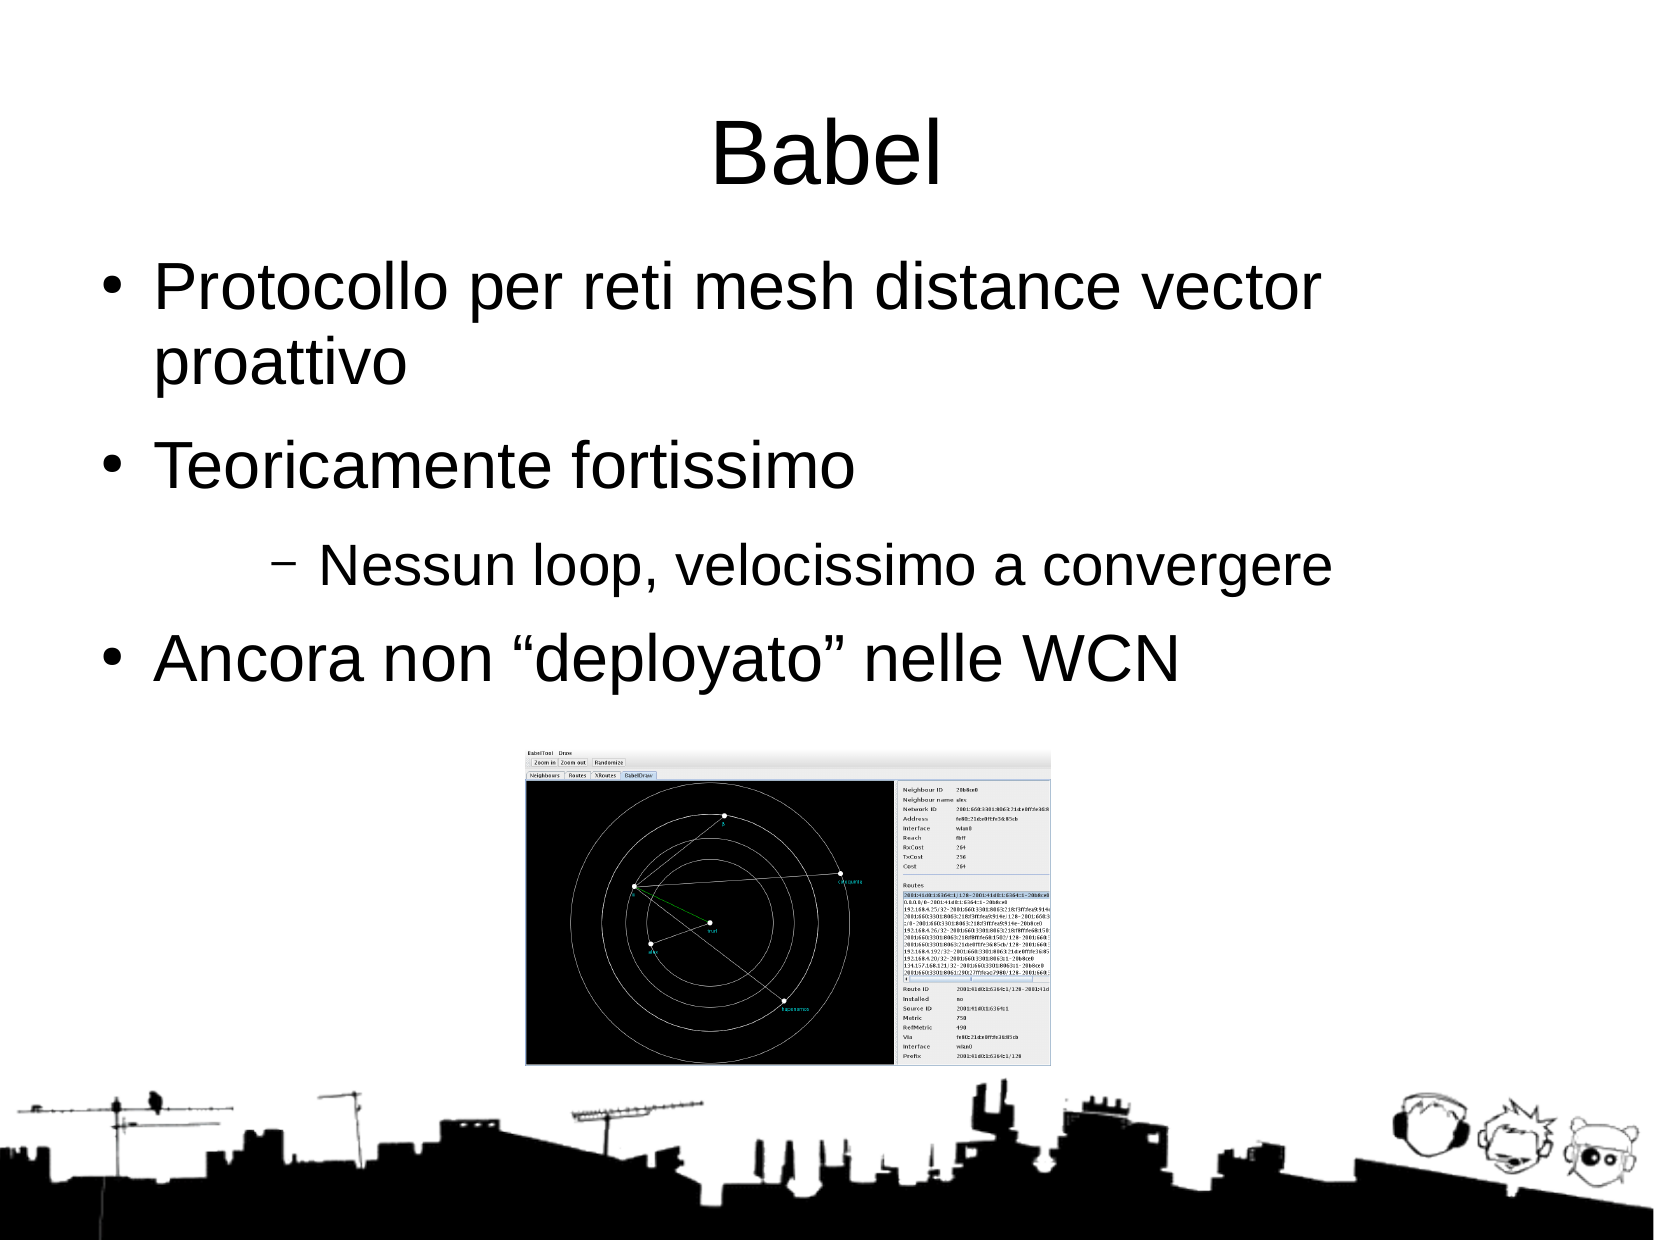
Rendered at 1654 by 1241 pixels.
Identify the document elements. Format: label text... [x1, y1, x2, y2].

title Babel [82, 56, 1571, 248]
list Protocollo per reti mesh distance vector proattivo Teoricamente fortissimo Nessun loop, velocissimo a convergere Ancora non “deployato” nelle WCN [82, 248, 1571, 1053]
picture [0, 1077, 1654, 1240]
picture [525, 749, 1051, 1066]
